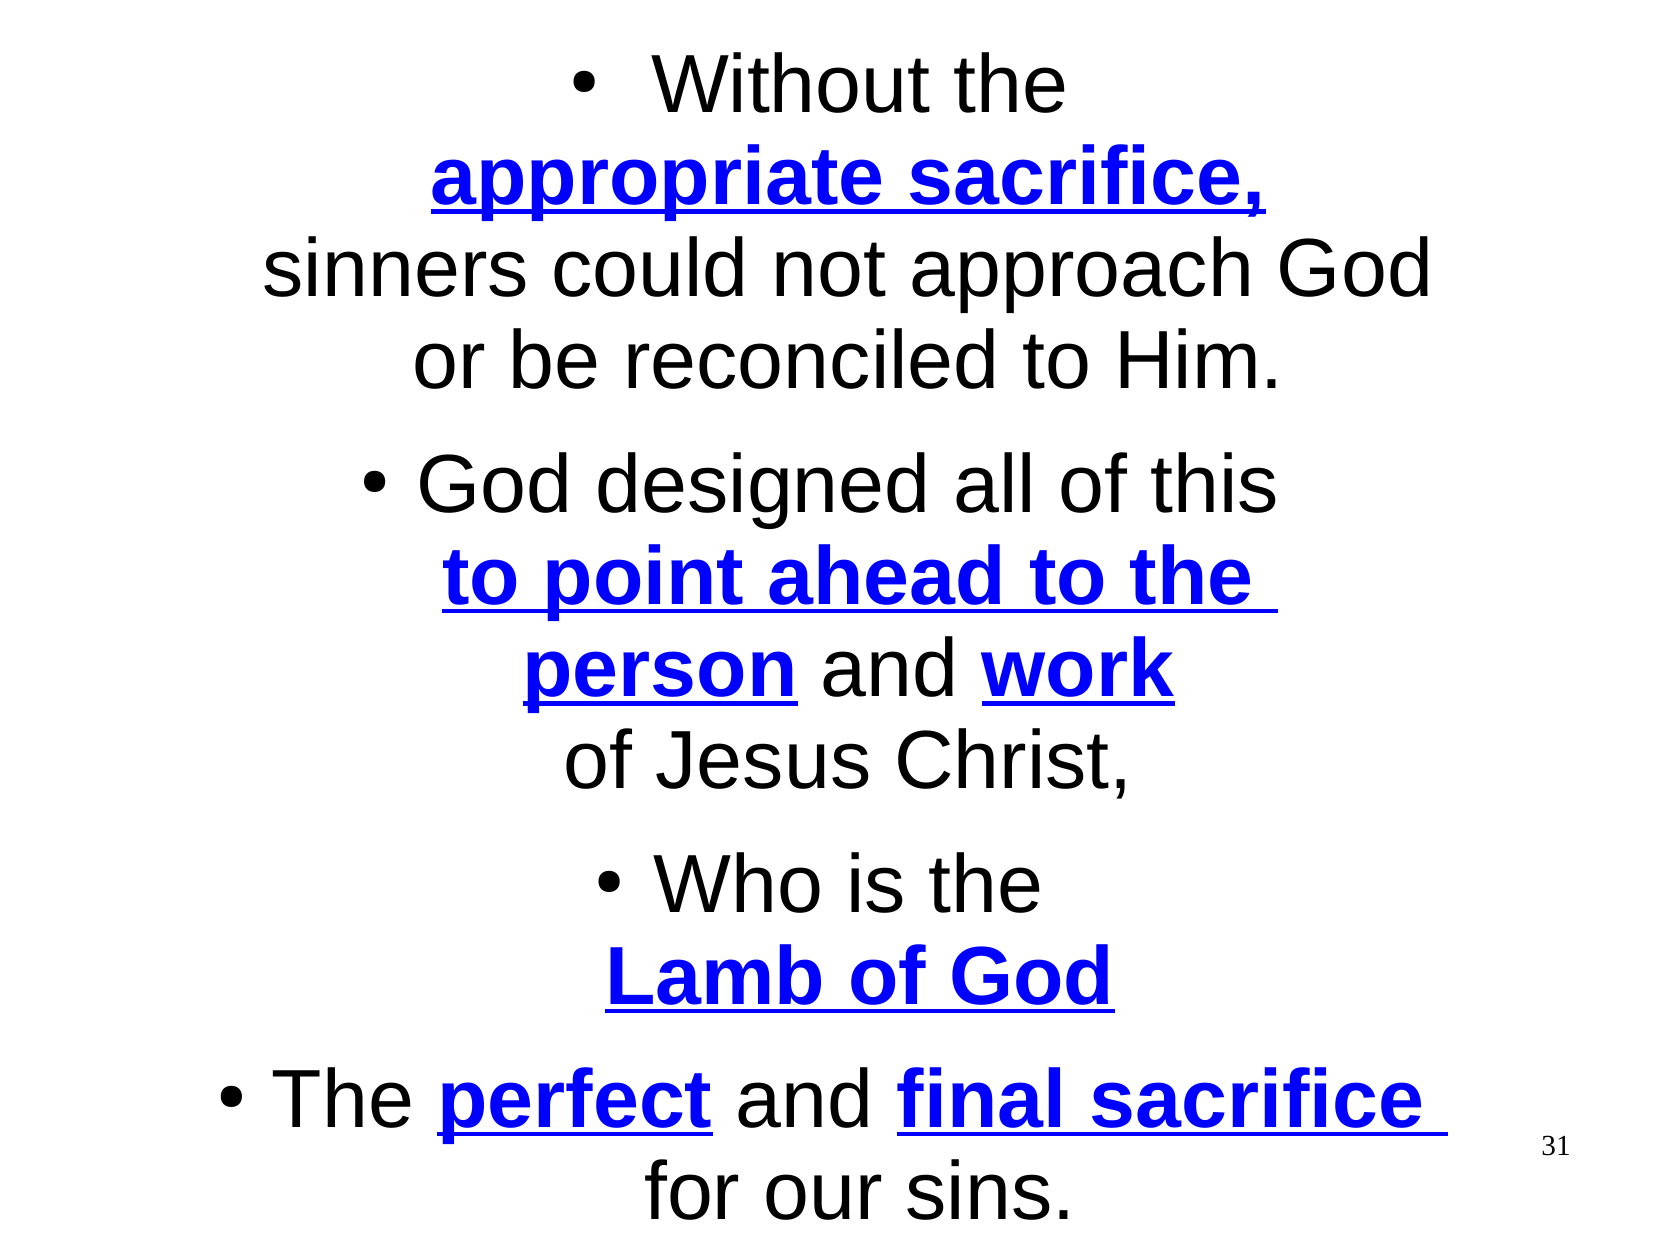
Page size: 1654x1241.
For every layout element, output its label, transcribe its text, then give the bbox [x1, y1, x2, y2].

list Without the appropriate sacrifice, sinners could not approach God or be reconciled to Him. God designed all of this to point ahead to the person and work of Jesus Christ, Who is the Lamb of God The perfect and final sacrifice for our sins. [37, 37, 1613, 1238]
